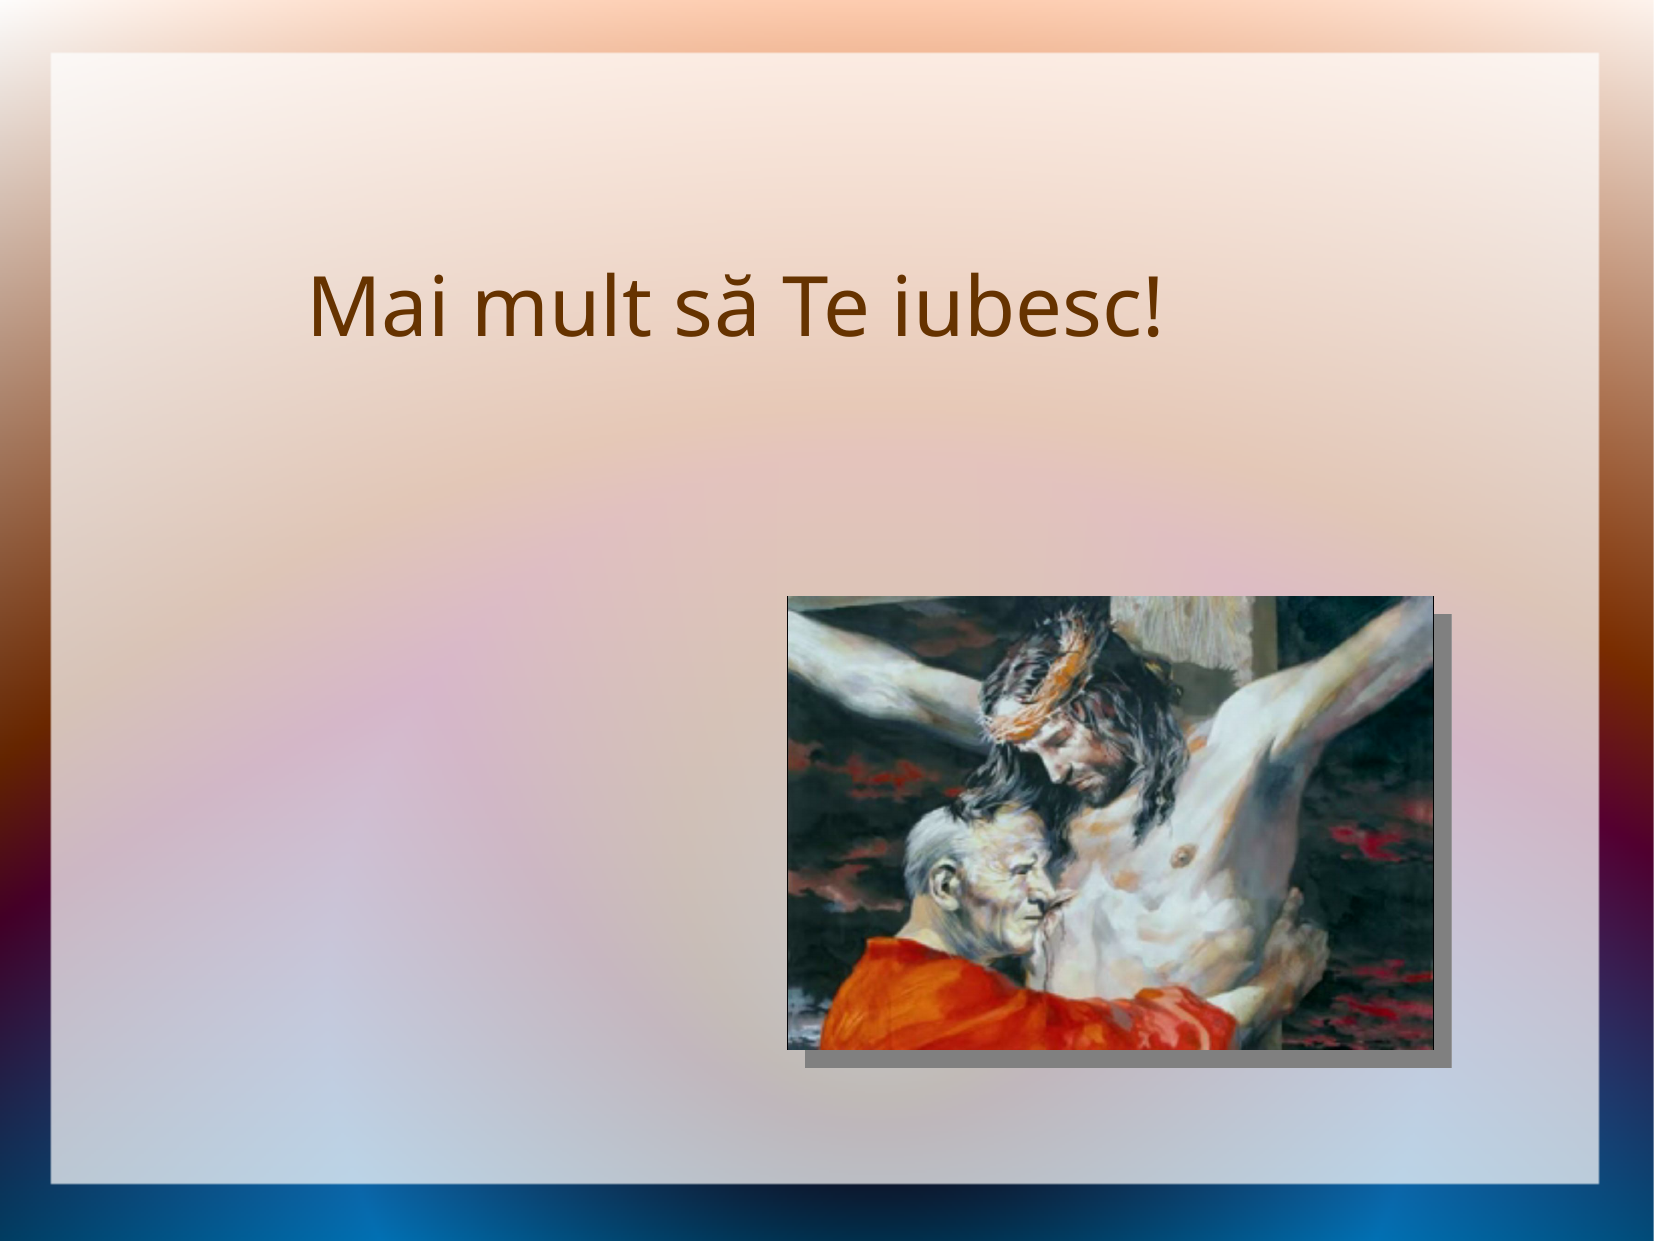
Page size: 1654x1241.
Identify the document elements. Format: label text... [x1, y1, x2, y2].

picture [0, 0, 1654, 1241]
text_box Mai mult să Te iubesc! [46, 239, 1426, 413]
